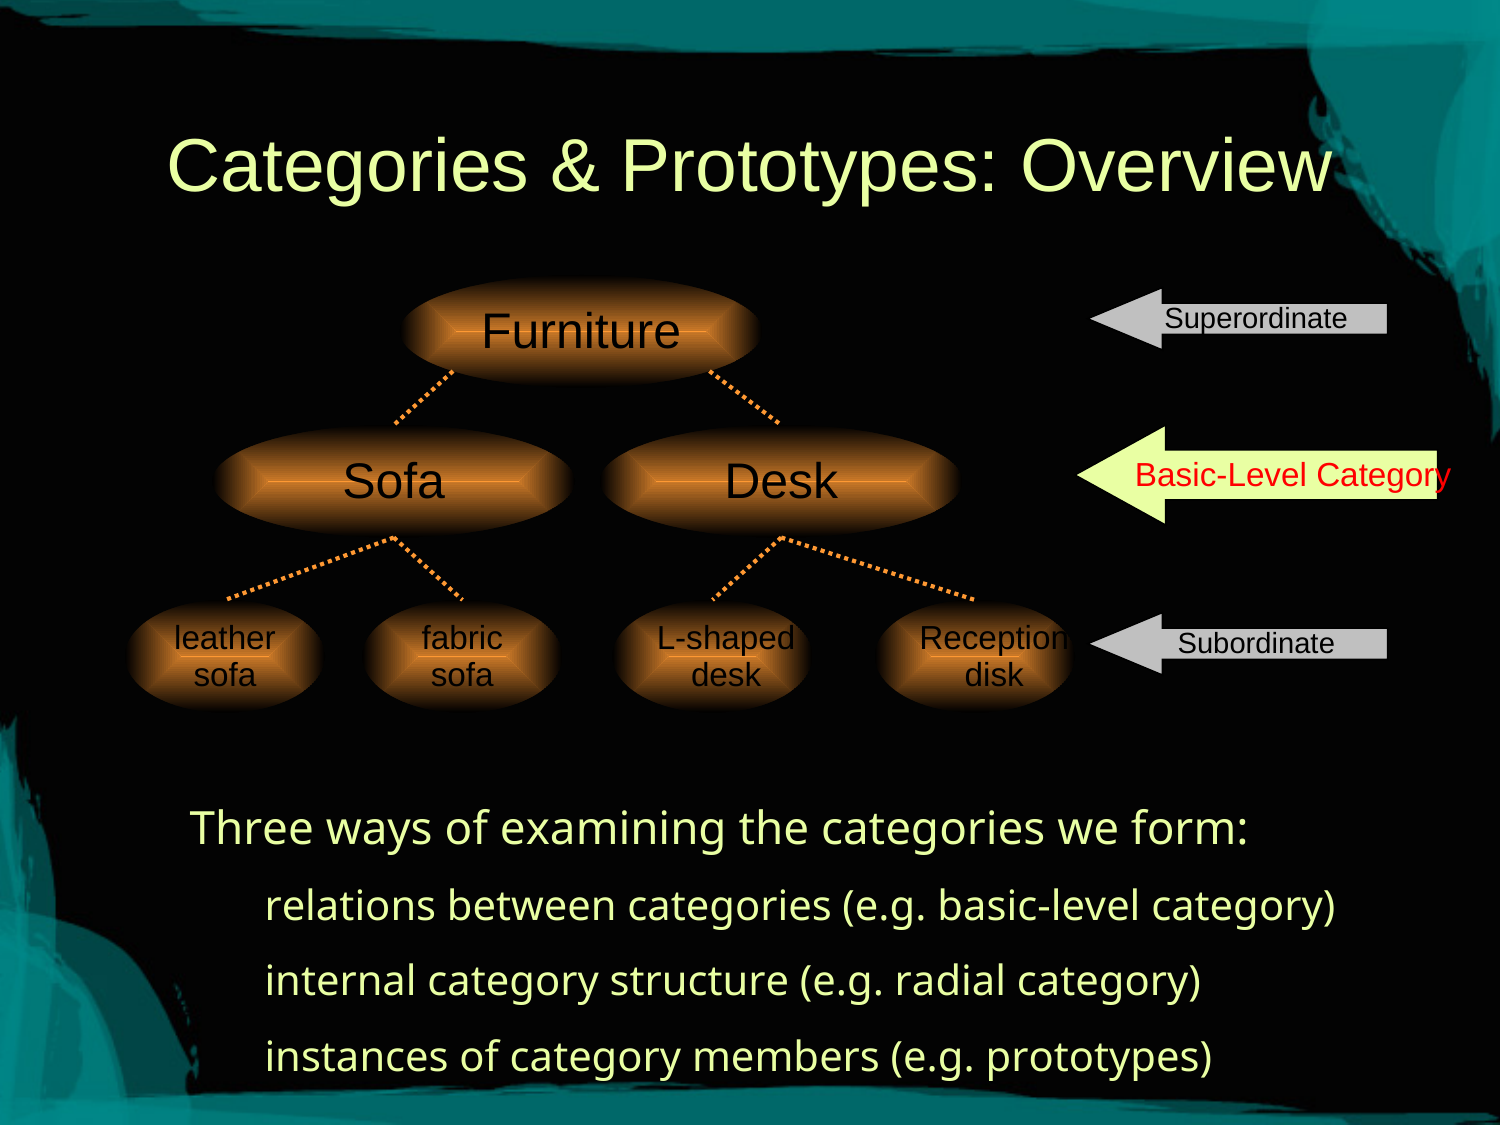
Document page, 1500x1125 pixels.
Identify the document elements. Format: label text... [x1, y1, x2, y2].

picture [0, 0, 1500, 1125]
text_box Subordinate [1087, 612, 1388, 676]
text_box fabric sofa [362, 599, 563, 713]
text_box Superordinate [1087, 287, 1388, 351]
text_box L-shaped desk [612, 599, 813, 713]
text_box leather sofa [125, 599, 326, 713]
title Categories & Prototypes: Overview [87, 69, 1413, 263]
list Three ways of examining the categories we form: relations between categories (e.g. basic-level category) internal category structure (e.g. radial category) instances of category members (e.g. prototypes) [174, 787, 1425, 1076]
text_box Sofa [212, 424, 576, 538]
text_box Reception disk [875, 599, 1076, 713]
text_box Basic-Level Category [1074, 424, 1438, 526]
text_box Desk [600, 424, 963, 538]
text_box Furniture [399, 274, 763, 388]
